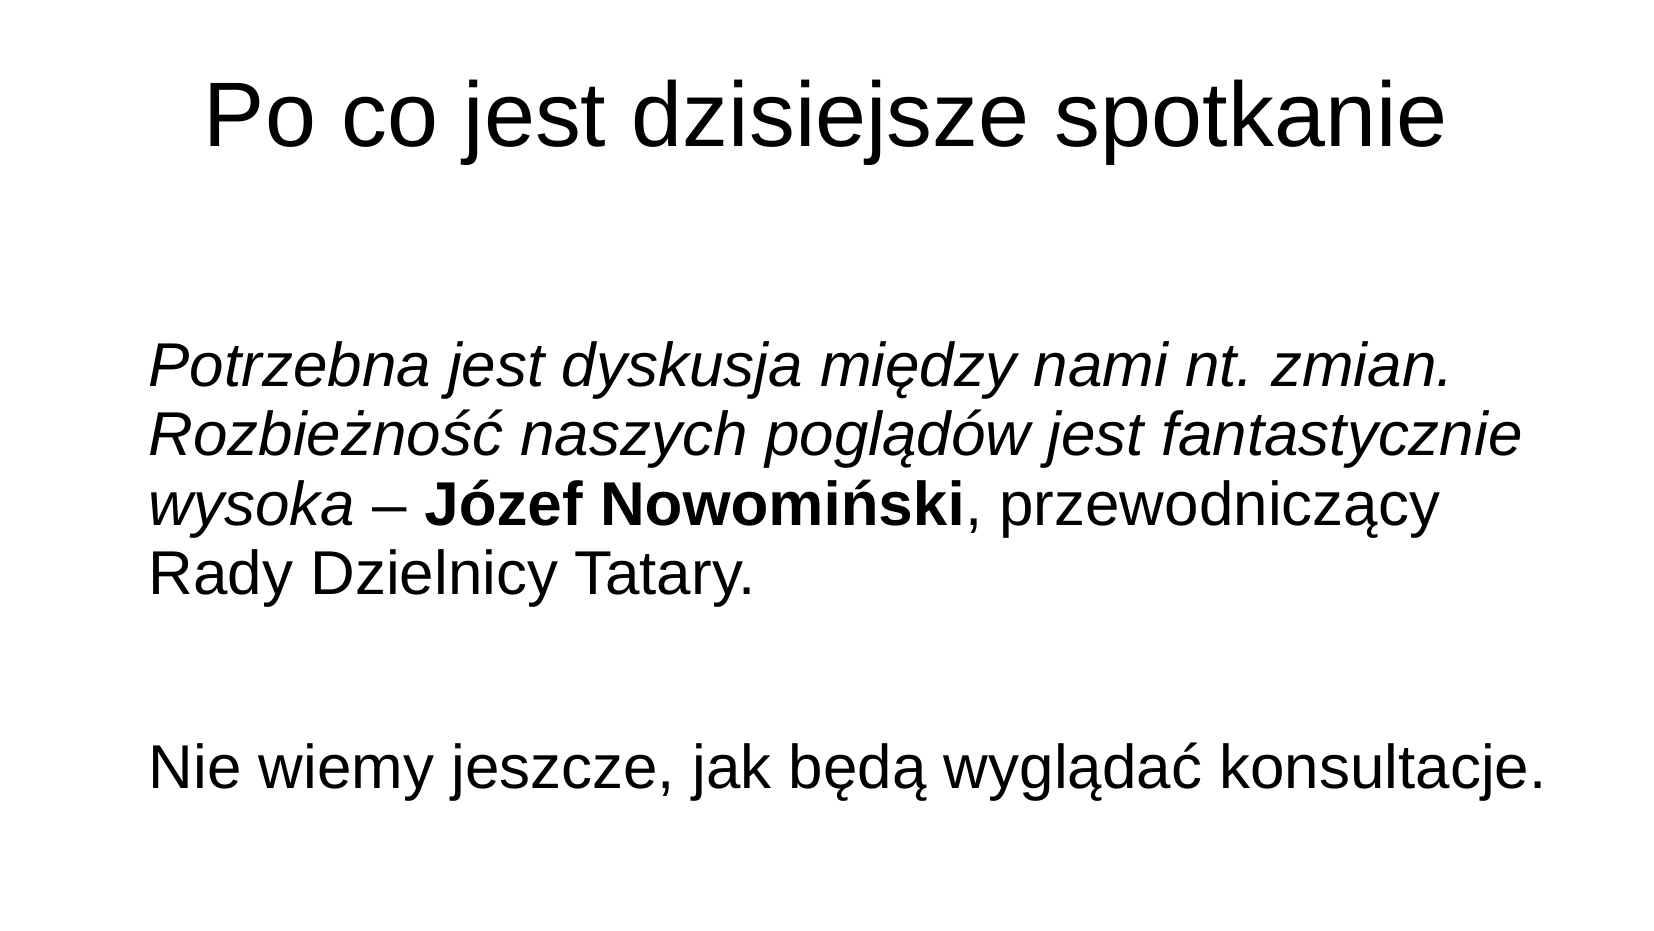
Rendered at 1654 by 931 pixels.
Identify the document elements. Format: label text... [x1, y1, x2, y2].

title Po co jest dzisiejsze spotkanie [82, 37, 1571, 193]
list Potrzebna jest dyskusja między nami nt. zmian. Rozbieżność naszych poglądów jest fantastycznie wysoka – Józef Nowomiński, przewodniczący Rady Dzielnicy Tatary. Nie wiemy jeszcze, jak będą wyglądać konsultacje. [82, 330, 1571, 841]
